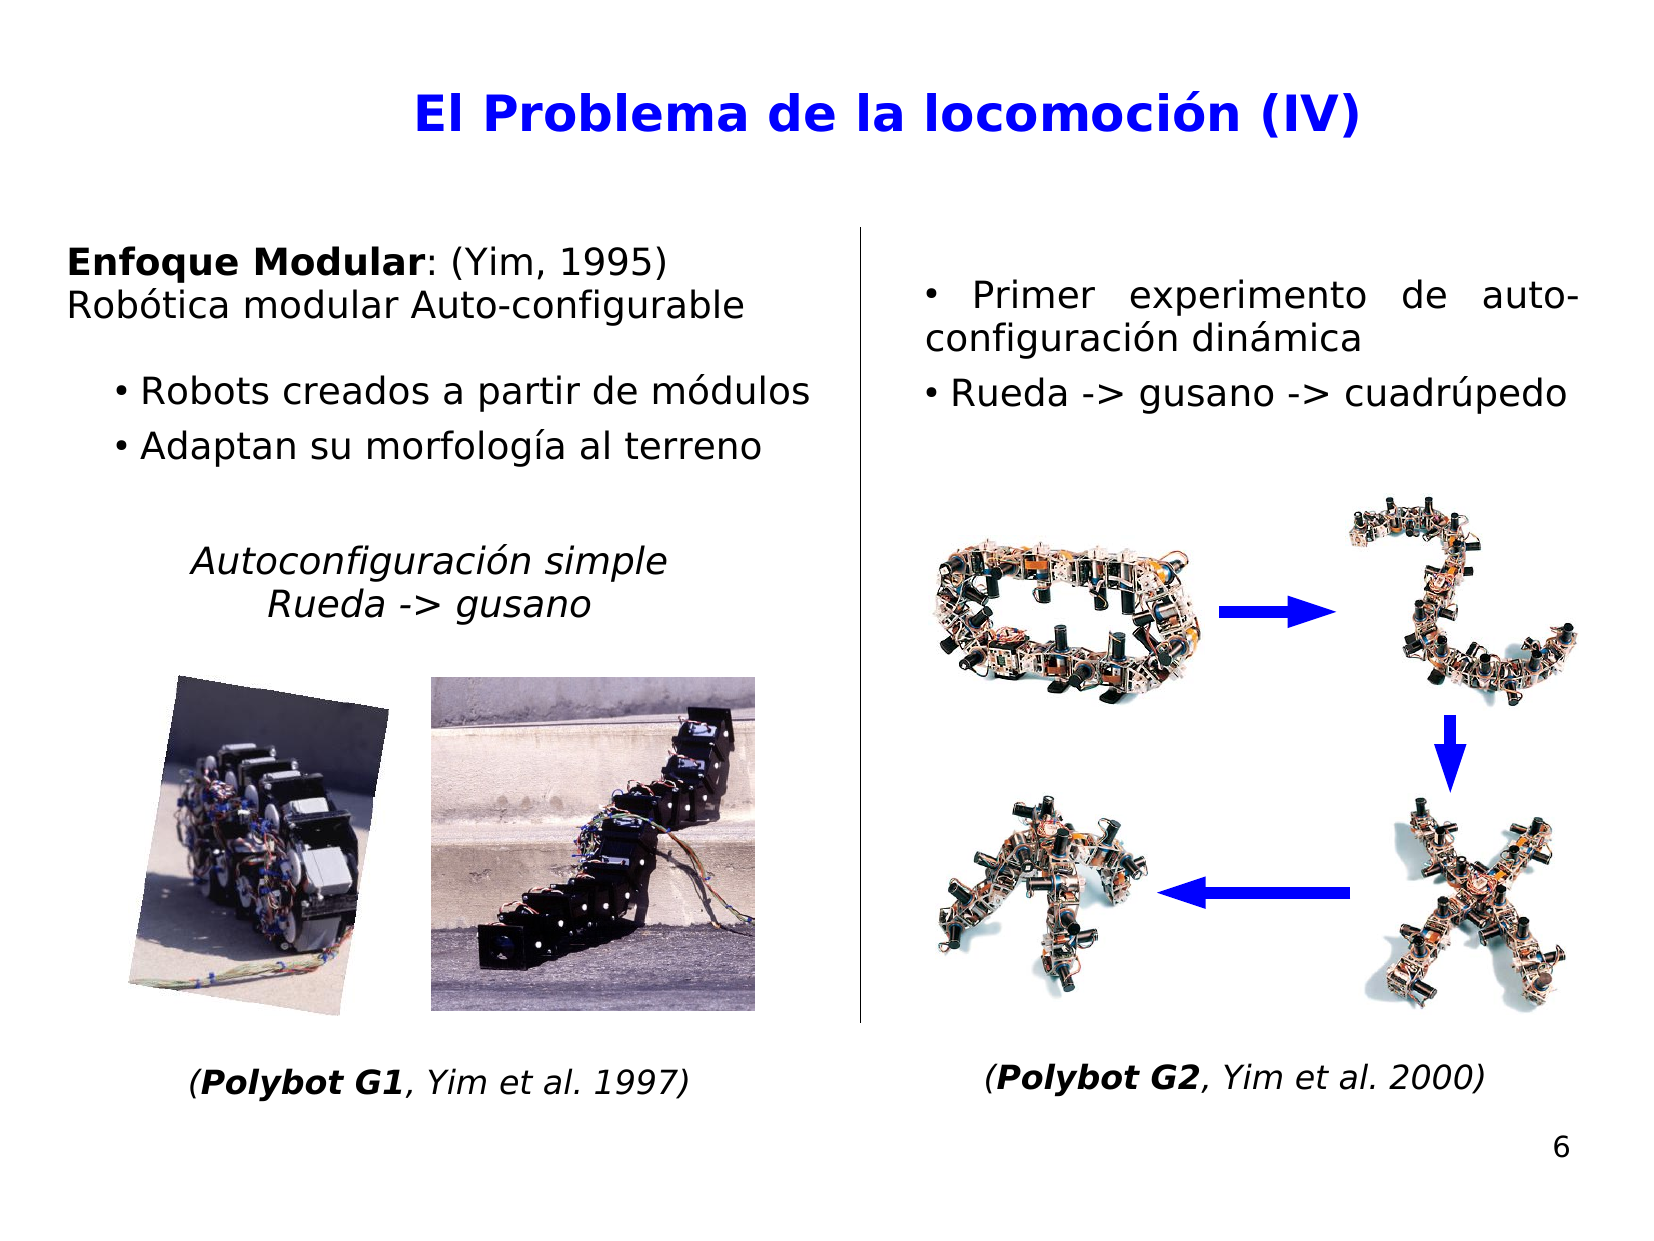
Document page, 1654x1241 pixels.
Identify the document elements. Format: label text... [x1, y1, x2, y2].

text_box Robots creados a partir de módulos Adaptan su morfología al terreno [100, 362, 827, 477]
picture [128, 675, 389, 1016]
picture [431, 677, 755, 1011]
picture [935, 792, 1151, 1002]
text_box Autoconfiguración simple Rueda -> gusano [176, 532, 684, 635]
text_box Primer experimento de auto-configuración dinámica Rueda -> gusano -> cuadrúpedo [910, 265, 1605, 424]
picture [928, 535, 1205, 707]
text_box (Polybot G2, Yim et al. 2000) [968, 1051, 1503, 1105]
text_box (Polybot G1, Yim et al. 1997) [173, 1056, 707, 1110]
picture [1358, 793, 1569, 1015]
picture [1345, 493, 1579, 711]
text_box El Problema de la locomoción (IV) [398, 78, 1378, 152]
text_box Enfoque Modular: (Yim, 1995) Robótica modular Auto-configurable [51, 233, 761, 336]
